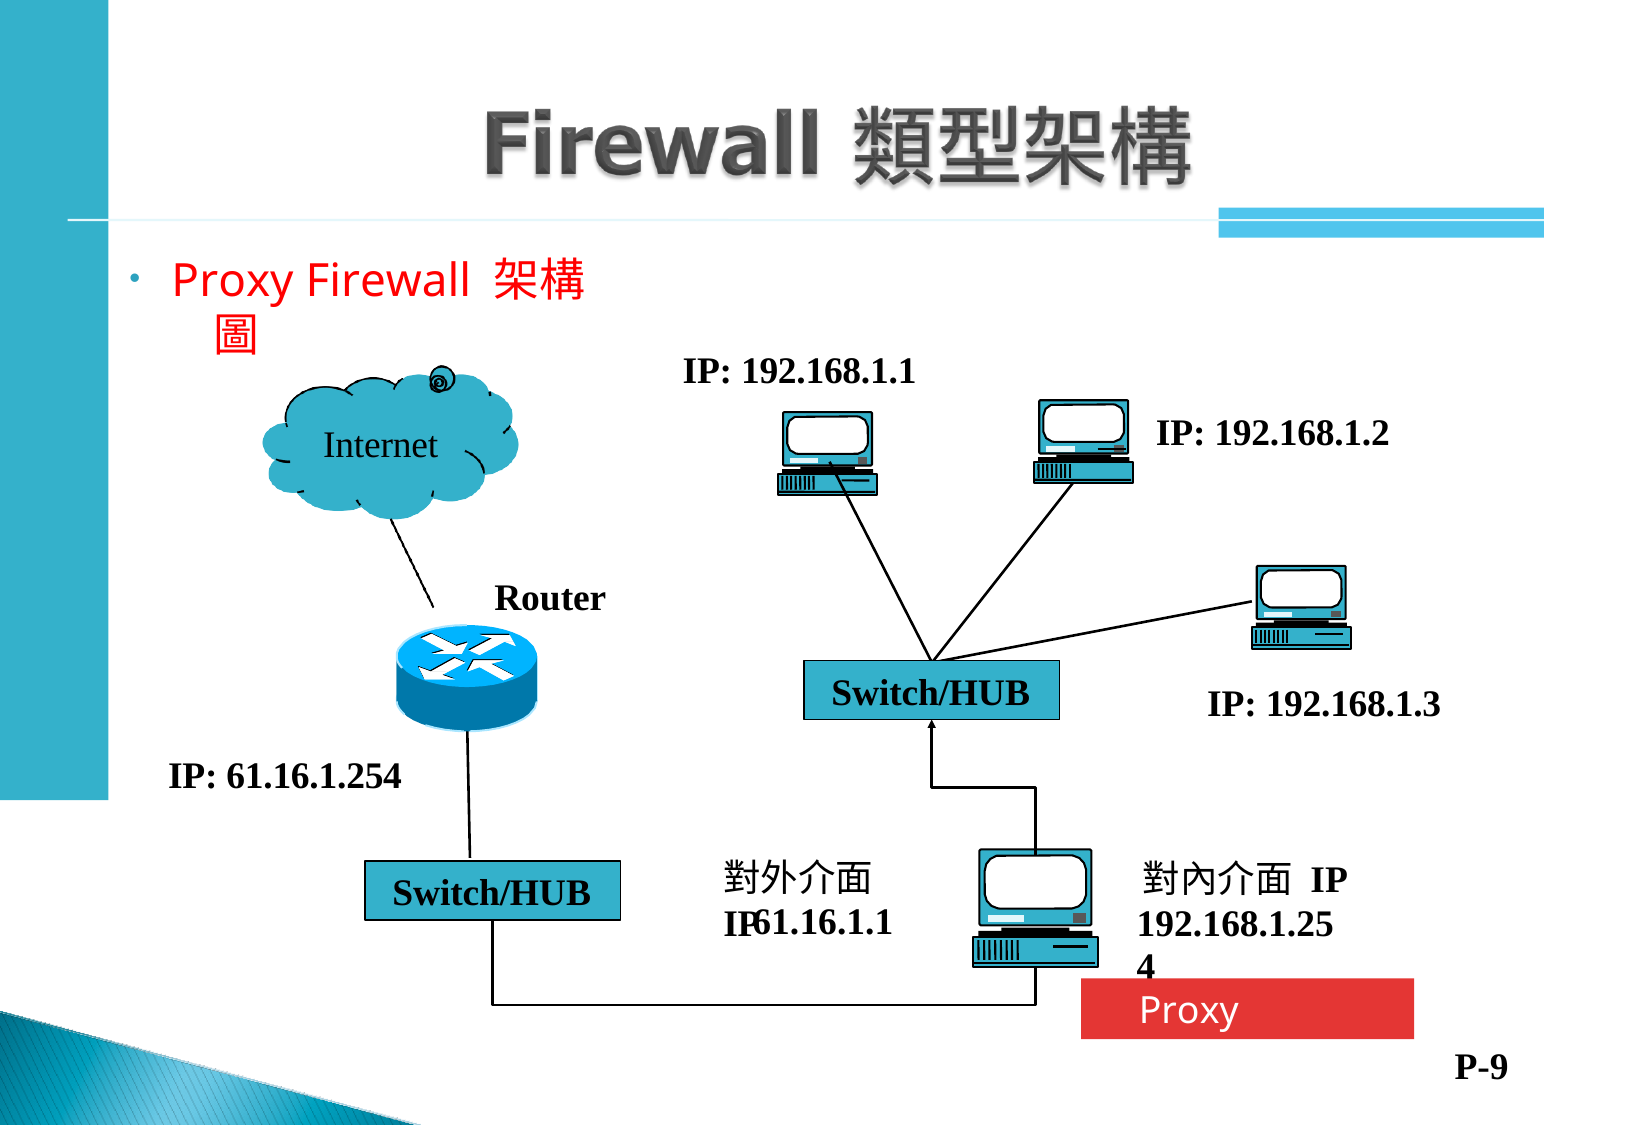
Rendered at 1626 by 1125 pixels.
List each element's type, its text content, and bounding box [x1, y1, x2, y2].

text_box [978, 927, 1093, 936]
text_box 對內介面 IP 192.168.1.254 [1134, 856, 1355, 945]
text_box IP: 61.16.1.254 [166, 750, 408, 798]
text_box IP: 192.168.1.3 [1205, 678, 1447, 726]
text_box [1071, 463, 1132, 478]
text_box IP: 192.168.1.2 [1095, 408, 1396, 456]
text_box [261, 365, 538, 732]
text_box Router [492, 573, 609, 621]
text_box Internet [321, 420, 442, 468]
text_box Switch/HUB [390, 868, 595, 916]
text_box [1041, 402, 1127, 452]
text_box [974, 938, 1097, 966]
text_box [1045, 406, 1117, 440]
text_box [839, 475, 876, 490]
text_box [986, 857, 1085, 907]
text_box [805, 661, 1059, 728]
text_box [834, 466, 874, 473]
text_box Proxy Server [1136, 986, 1360, 1033]
text_box [1081, 978, 1415, 1040]
text_box [1253, 628, 1350, 648]
text_box Switch/HUB [829, 667, 1034, 715]
text_box [1258, 567, 1344, 618]
text_box [815, 475, 841, 490]
text_box 對外介面 IP [721, 853, 923, 901]
text_box [782, 466, 833, 473]
text_box [1038, 454, 1130, 461]
text_box IP: 192.168.1.1 [680, 345, 923, 393]
text_box [366, 862, 620, 919]
text_box Proxy Firewall 架構圖 [125, 250, 604, 308]
text_box P-10 [1452, 1042, 1532, 1090]
text_box [1255, 620, 1347, 626]
text_box 61.16.1.1 [750, 897, 896, 945]
text_box [470, 81, 1201, 203]
text_box [785, 414, 870, 464]
text_box [981, 851, 1090, 924]
